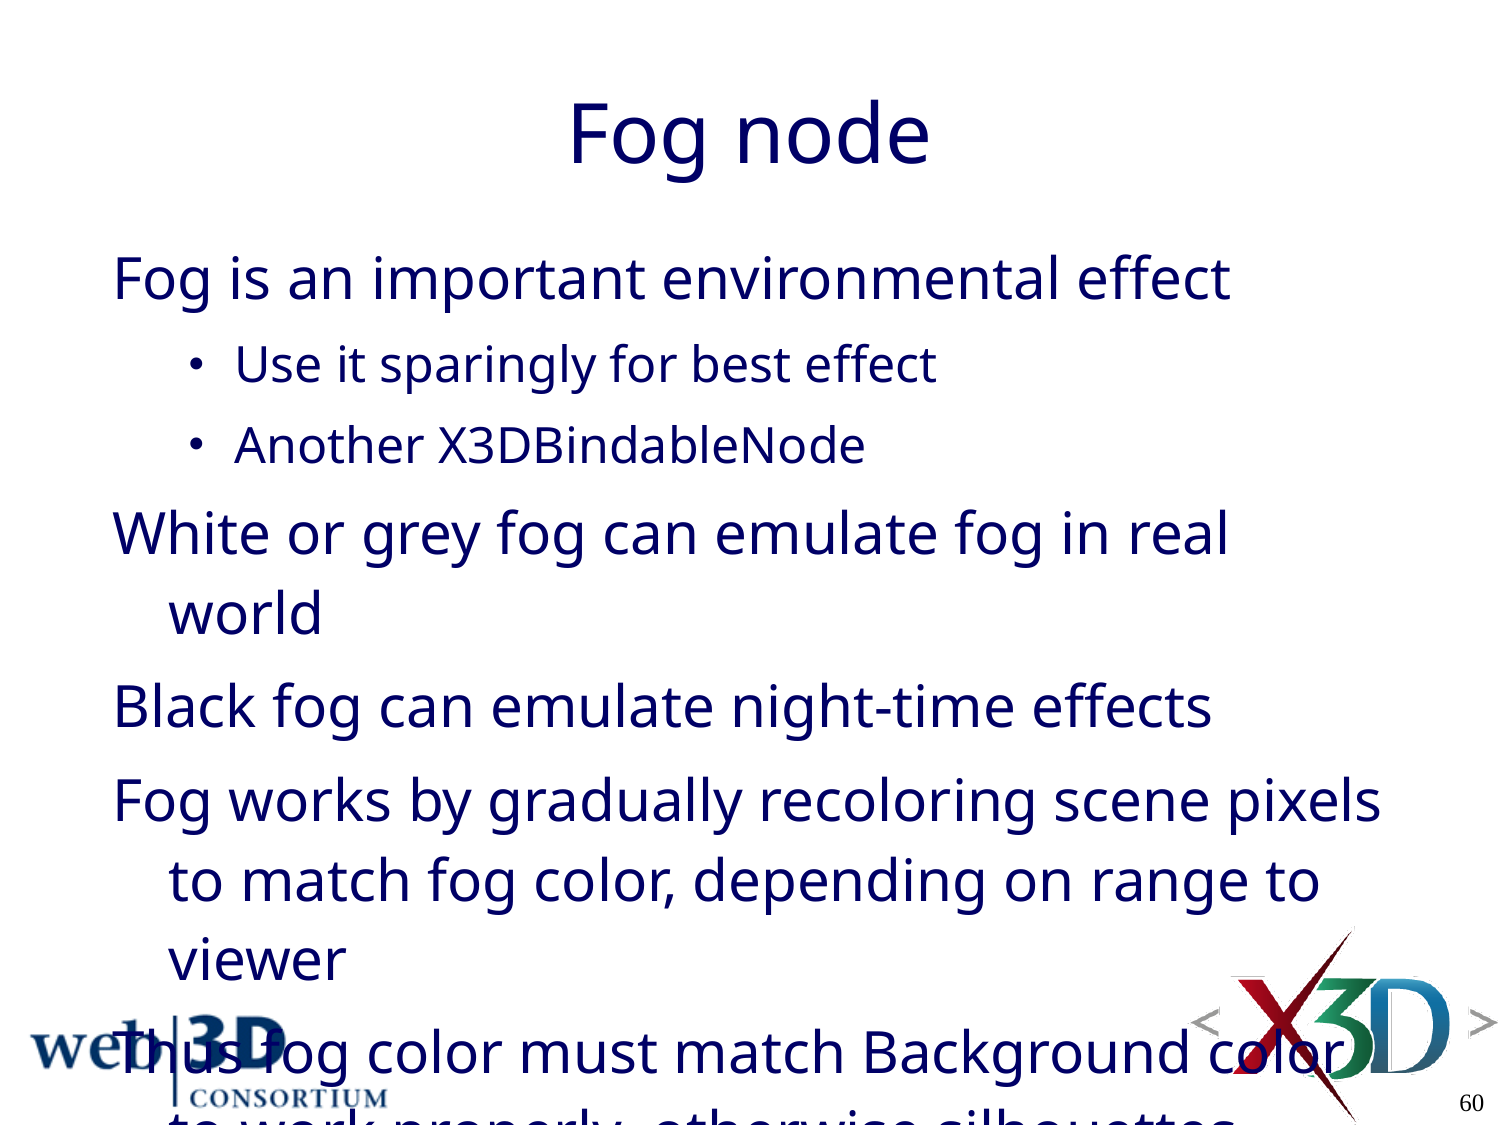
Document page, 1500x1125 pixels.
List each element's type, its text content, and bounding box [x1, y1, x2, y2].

picture [1187, 926, 1500, 1125]
title Fog node [112, 37, 1388, 226]
picture [403, 1045, 413, 1069]
picture [12, 998, 413, 1118]
list Fog is an important environmental effect Use it sparingly for best effect Another X3DBindableNode White or grey fog can emulate fog in real world Black fog can emulate night-time effects Fog works by gradually recoloring scene pixels to match fog color, depending on range to viewer Thus fog color must match Background color to work properly, otherwise silhouettes created Experimentation is helpful to get things right [112, 237, 1388, 1006]
